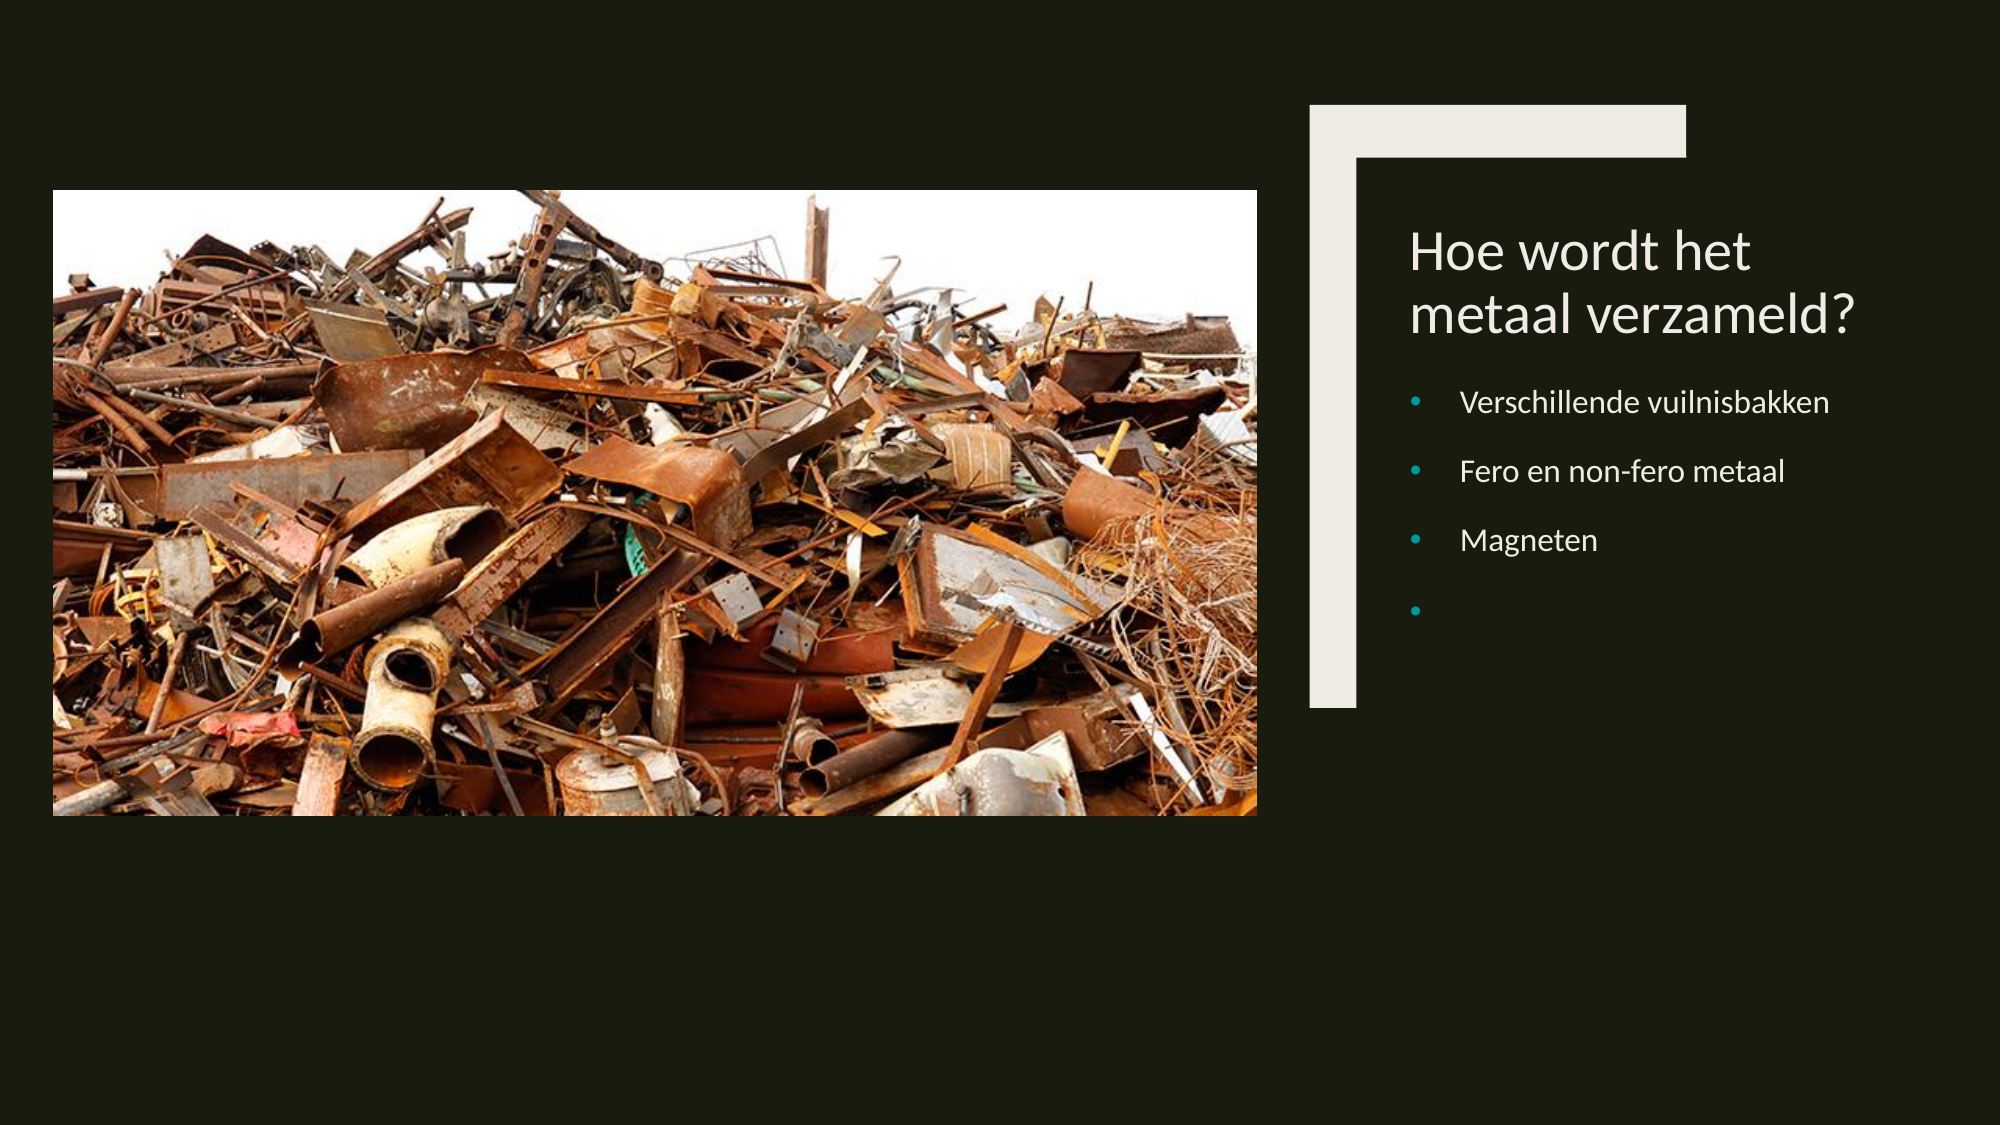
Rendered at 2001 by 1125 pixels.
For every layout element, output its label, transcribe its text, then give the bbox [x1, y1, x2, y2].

title Hoe wordt het metaal verzameld? [1389, 182, 1891, 357]
picture [53, 190, 1257, 816]
list Verschillende vuilnisbakken Fero en non-fero metaal Magneten [1389, 375, 1891, 1021]
text_box [0, 0, 2000, 1125]
